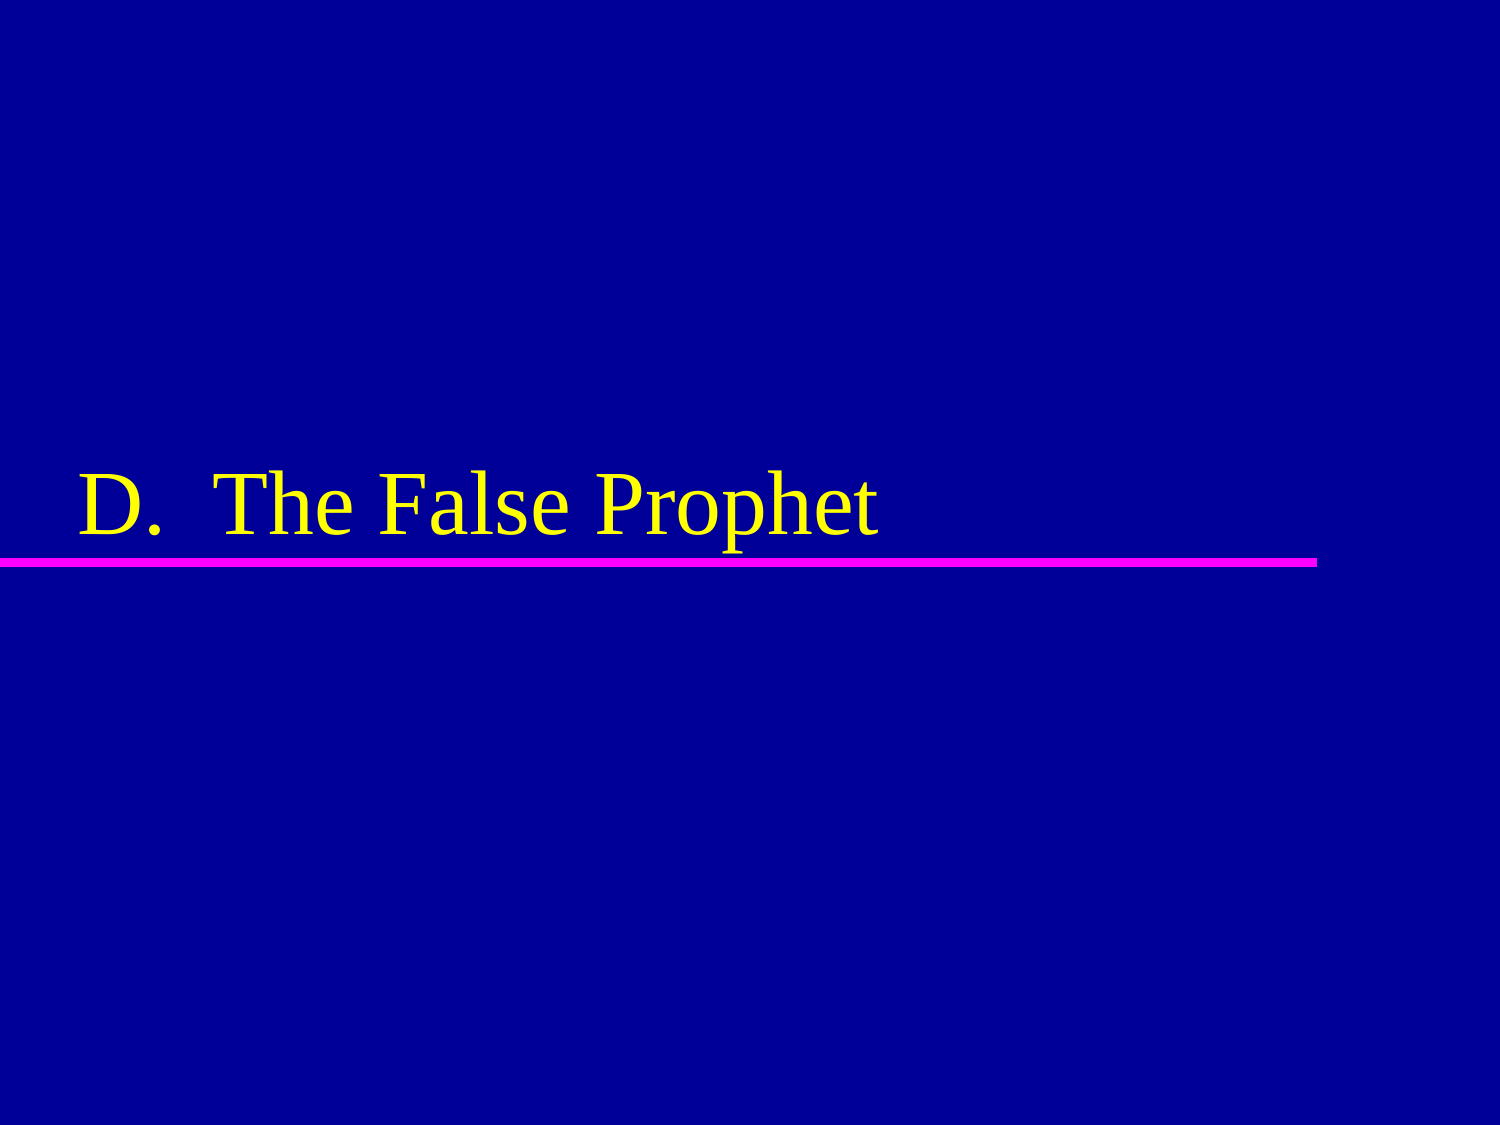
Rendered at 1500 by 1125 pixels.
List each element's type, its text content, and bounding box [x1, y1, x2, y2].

title D. The False Prophet [62, 374, 1338, 563]
